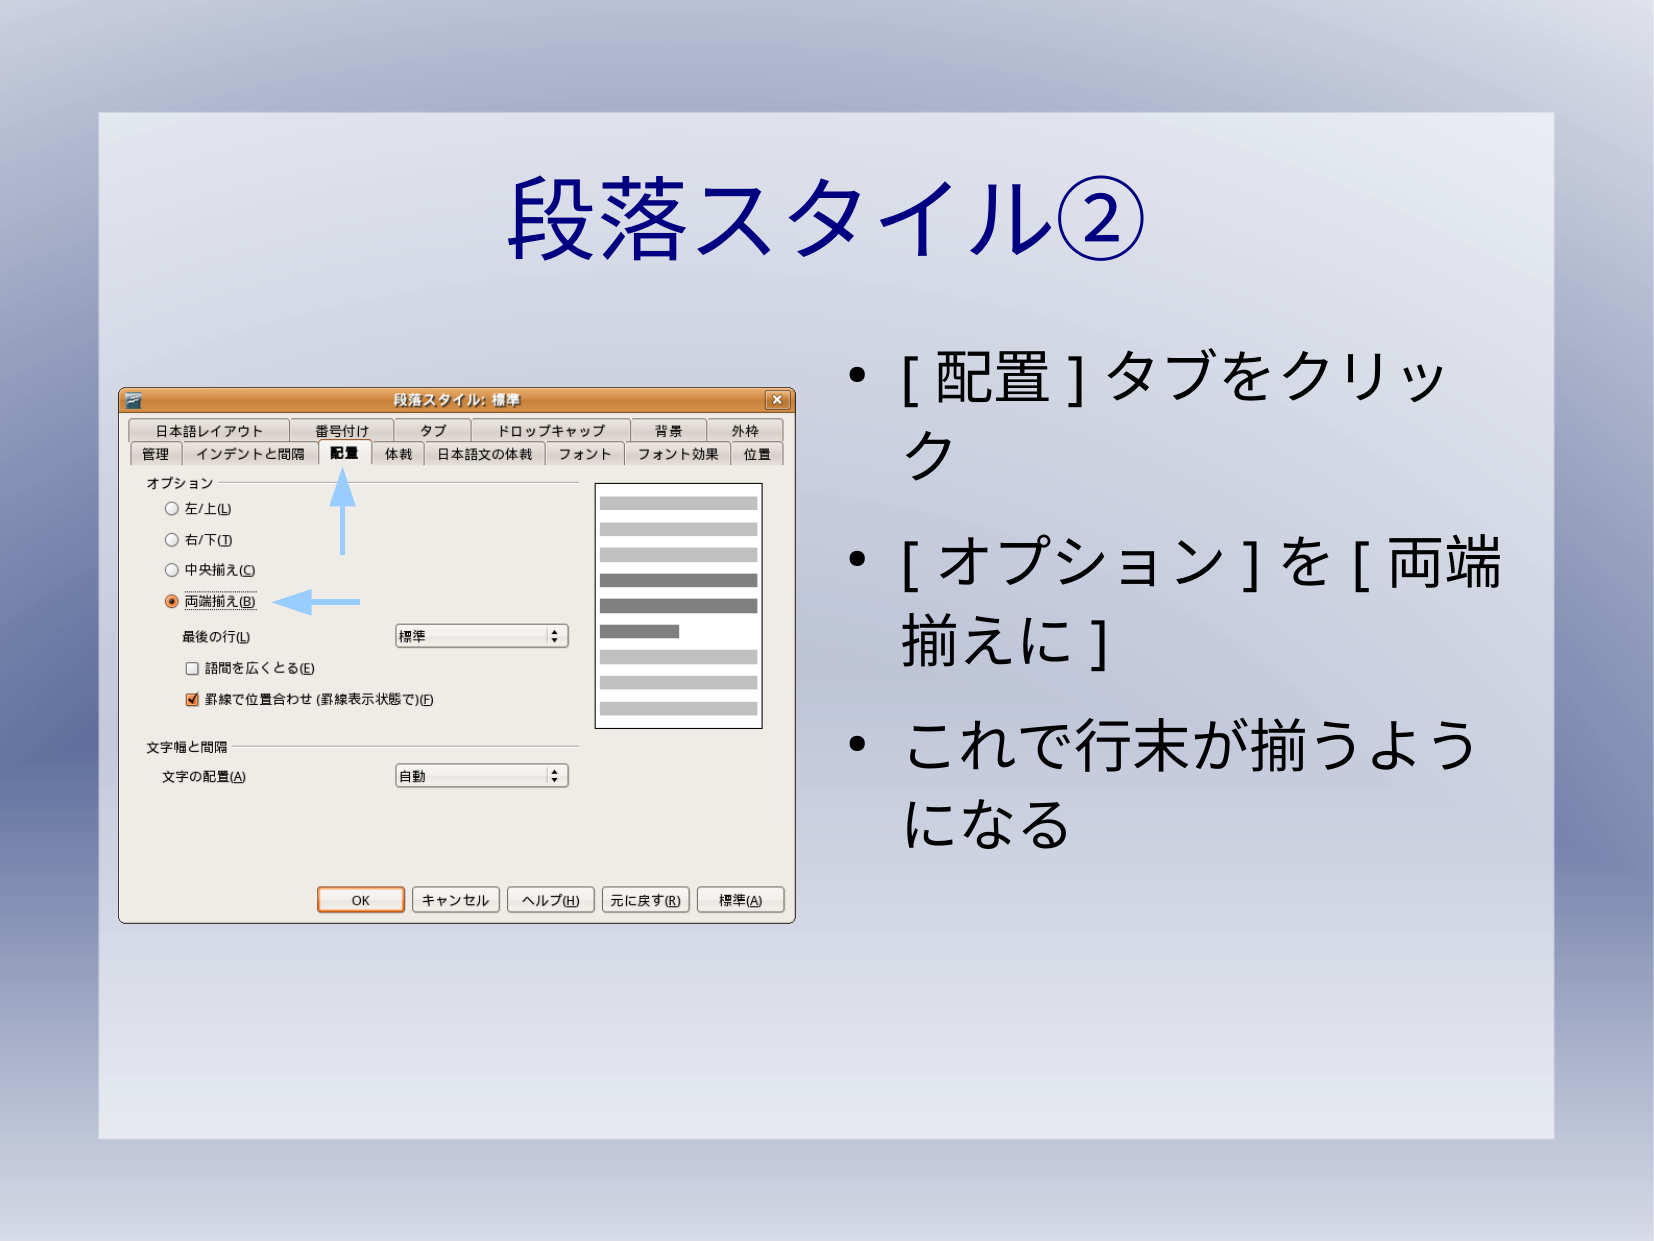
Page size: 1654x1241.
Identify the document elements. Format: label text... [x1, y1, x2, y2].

list [配置]タブをクリック [オプション]を[両端揃えに] これで行末が揃うようになる [829, 336, 1507, 960]
title 段落スタイル② [118, 121, 1536, 315]
picture [0, 0, 1654, 1241]
